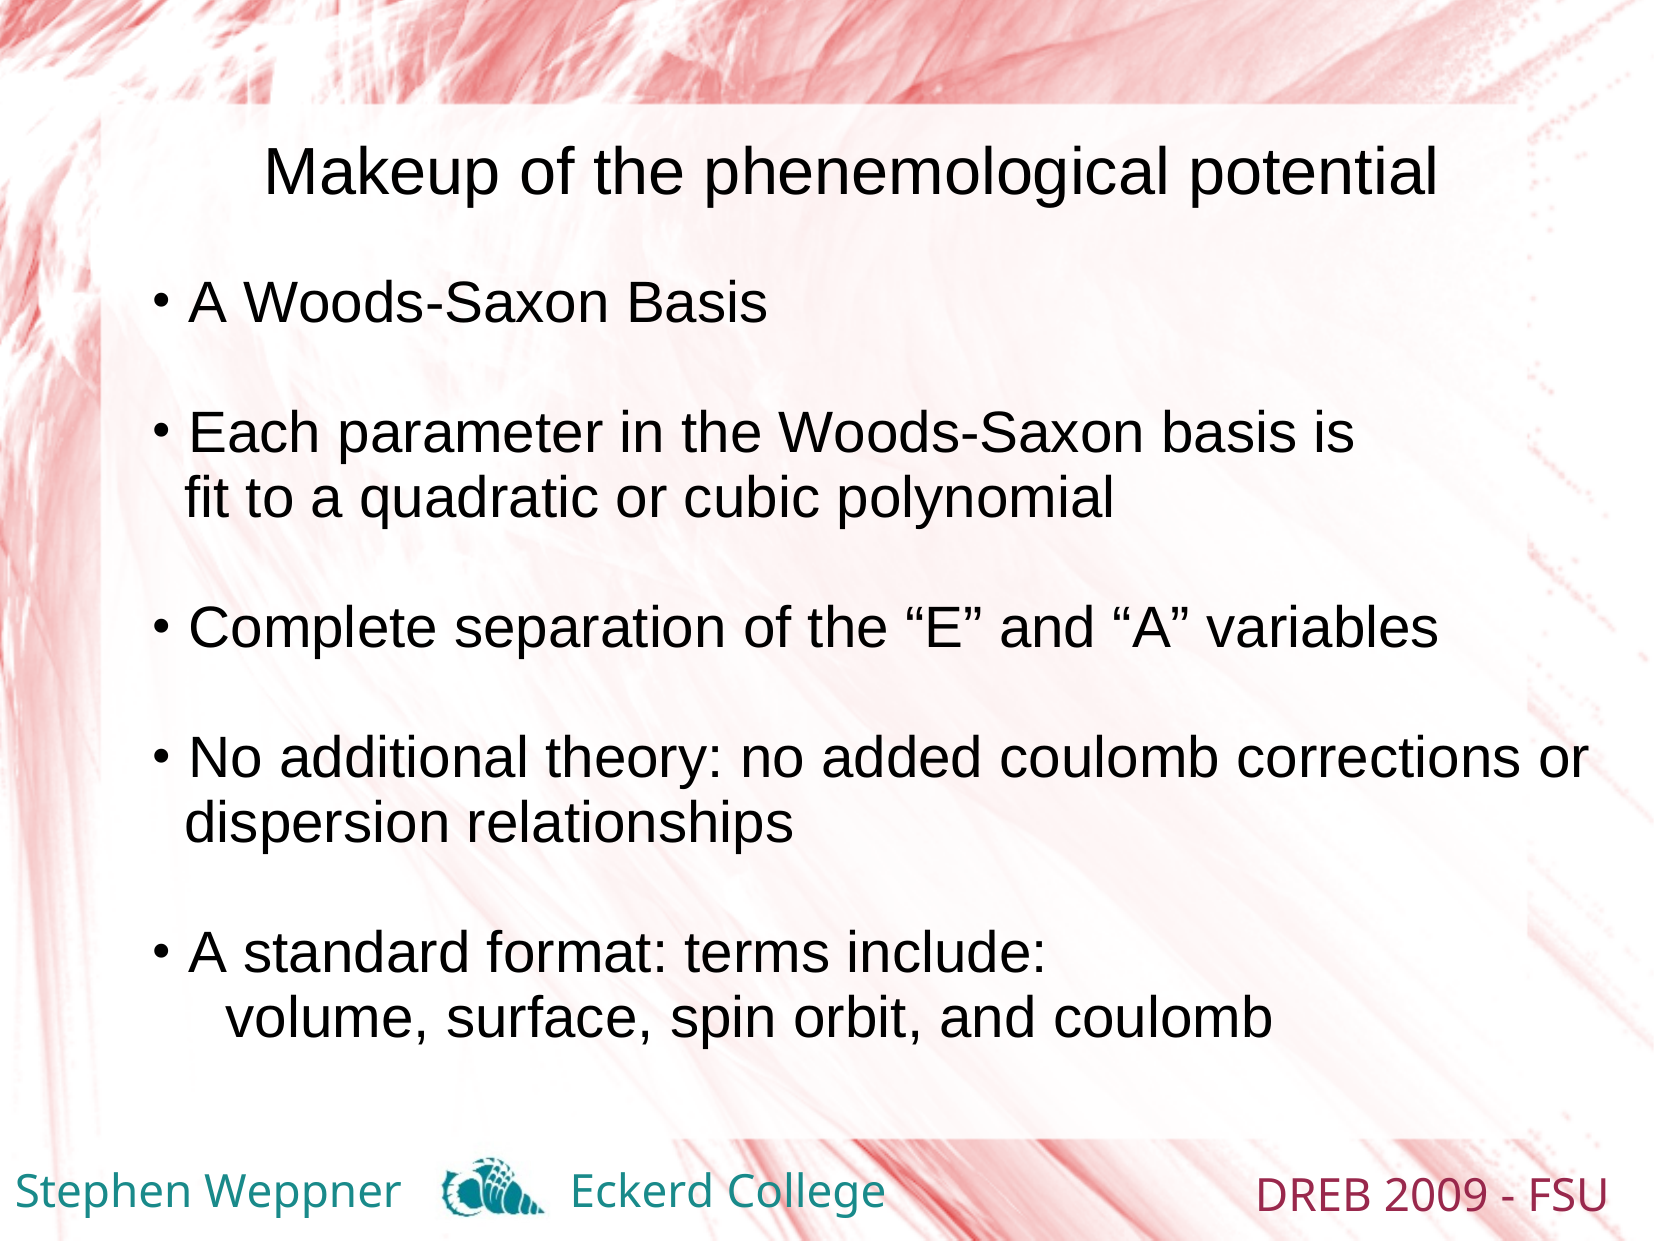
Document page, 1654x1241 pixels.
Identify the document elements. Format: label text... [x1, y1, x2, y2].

text_box Makeup of the phenemological potential [249, 127, 1456, 217]
text_box DREB 2009 - FSU [1240, 1151, 1644, 1228]
text_box A Woods-Saxon Basis Each parameter in the Woods-Saxon basis is fit to a quadratic or cubic polynomial Complete separation of the “E” and “A” variables No additional theory: no added coulomb corrections or dispersion relationships A standard format: terms include: volume, surface, spin orbit, and coulomb [137, 262, 1624, 1059]
picture [0, 0, 1654, 1241]
text_box Stephen Weppner Eckerd College [0, 1147, 889, 1225]
